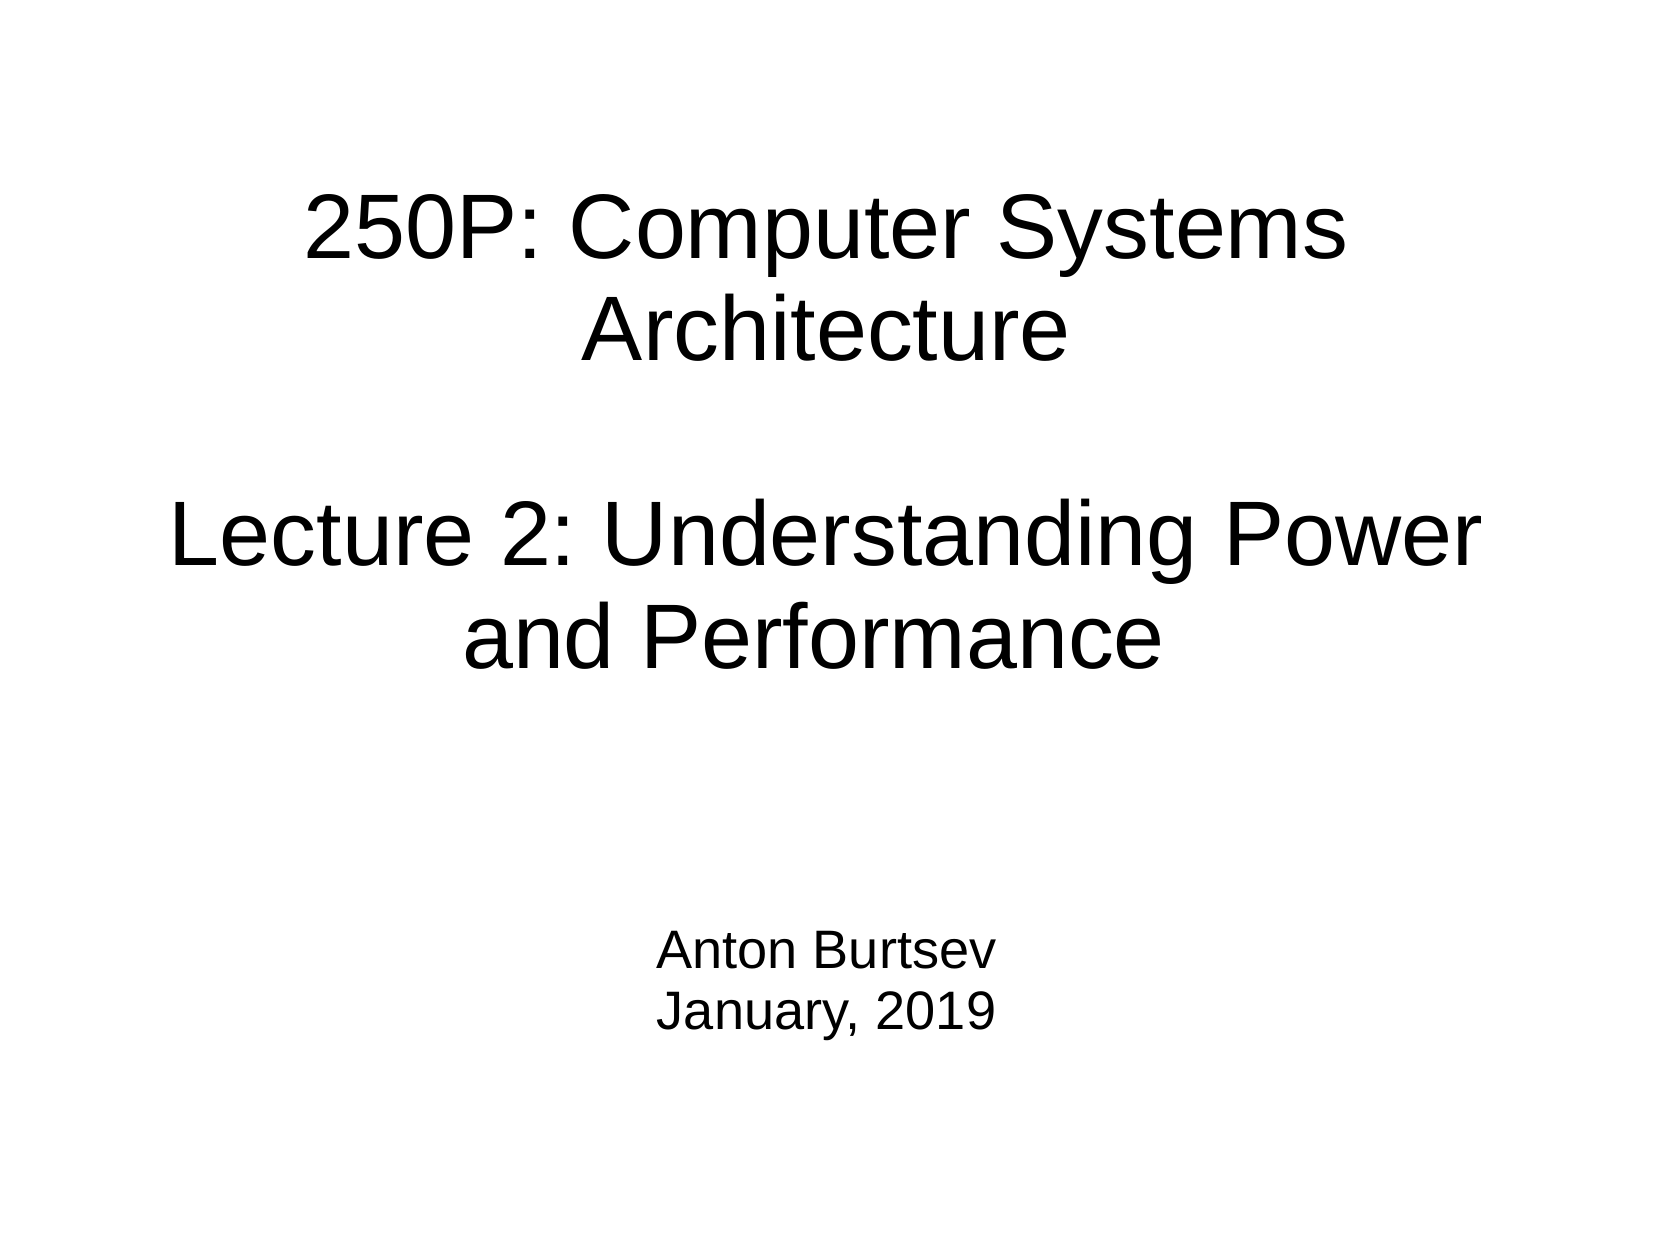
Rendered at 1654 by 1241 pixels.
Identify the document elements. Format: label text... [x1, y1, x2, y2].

title 250P: Computer Systems Architecture Lecture 2: Understanding Power and Performance [82, 113, 1571, 637]
subtitle Anton Burtsev January, 2019 [82, 637, 1571, 1109]
